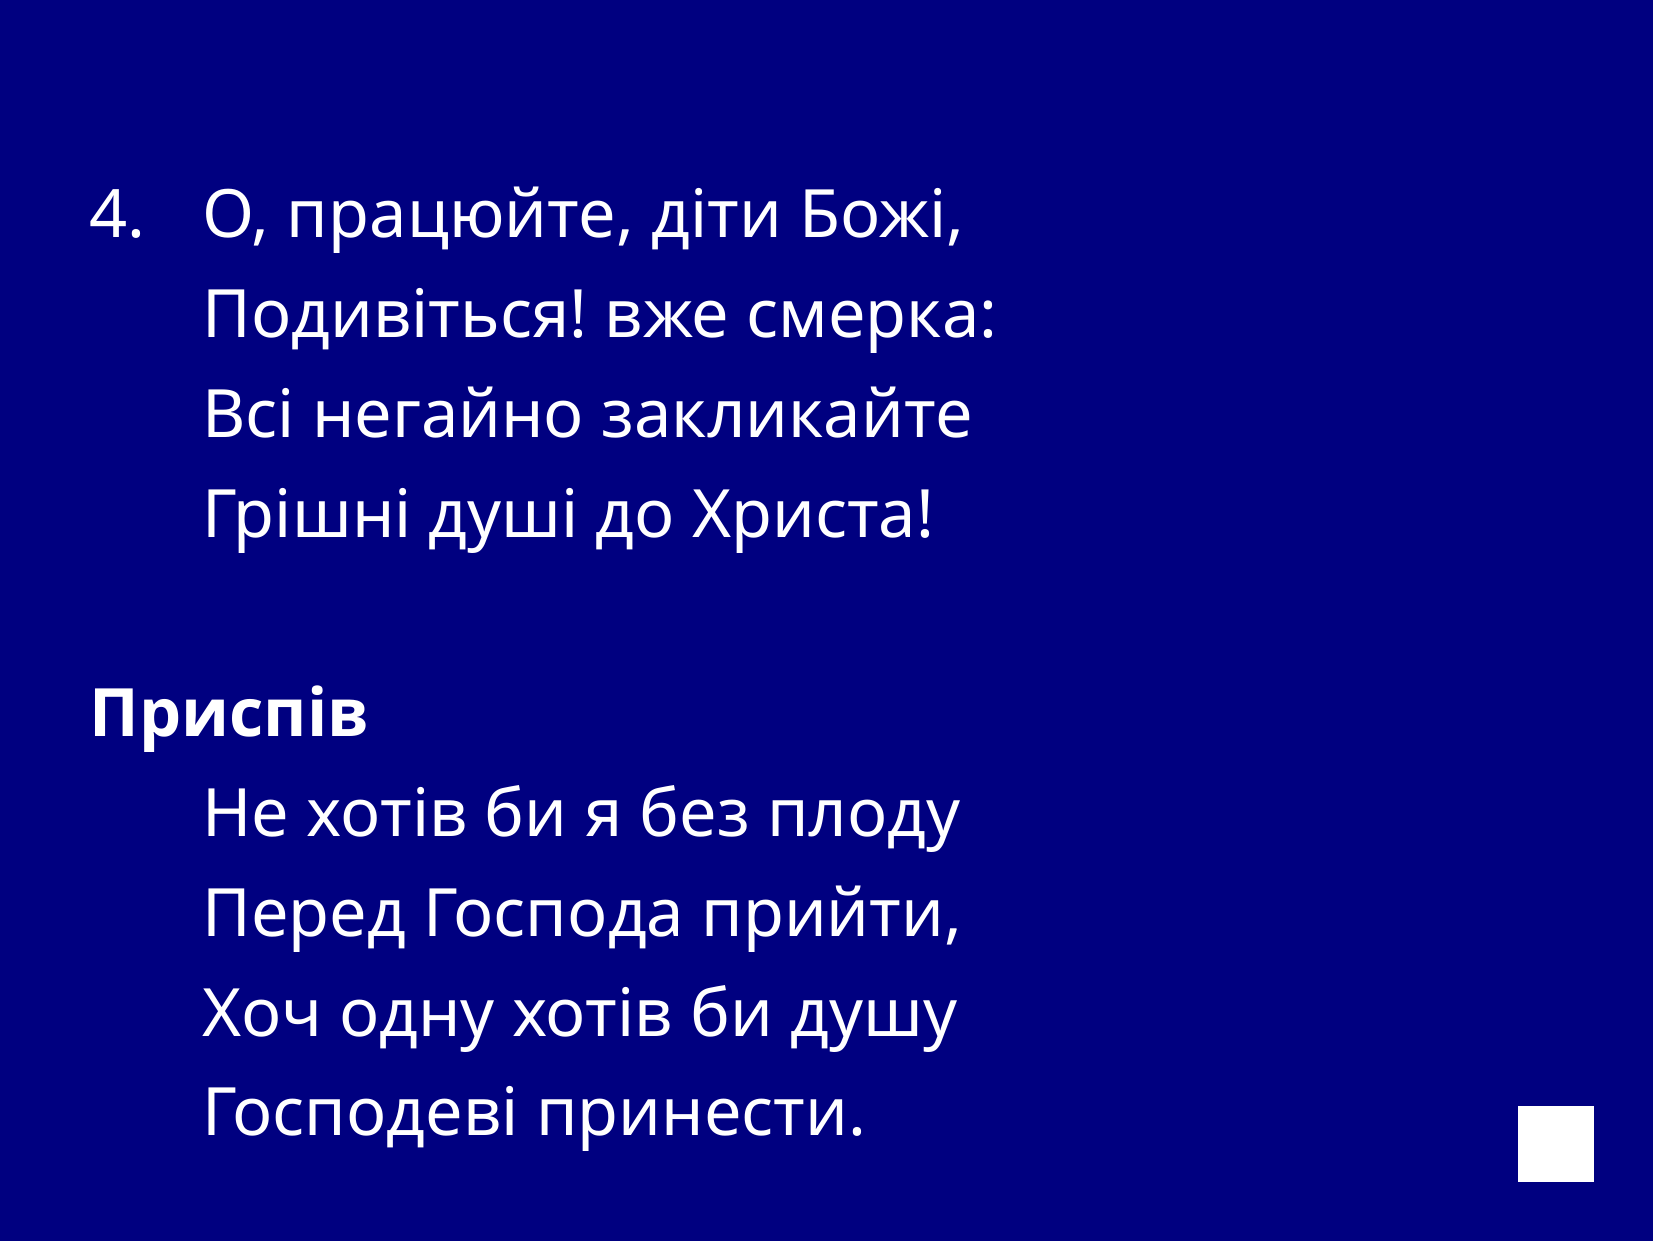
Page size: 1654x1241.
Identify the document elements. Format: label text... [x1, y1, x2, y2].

text_box 4. О, працюйте, діти Божі, Подивіться! вже смерка: Всі негайно закликайте Грішні душі до Христа! Приспів Не хотів би я без плоду Перед Господа прийти, Хоч одну хотів би душу Господеві принести. [75, 150, 1576, 1163]
text_box [1518, 1106, 1594, 1182]
